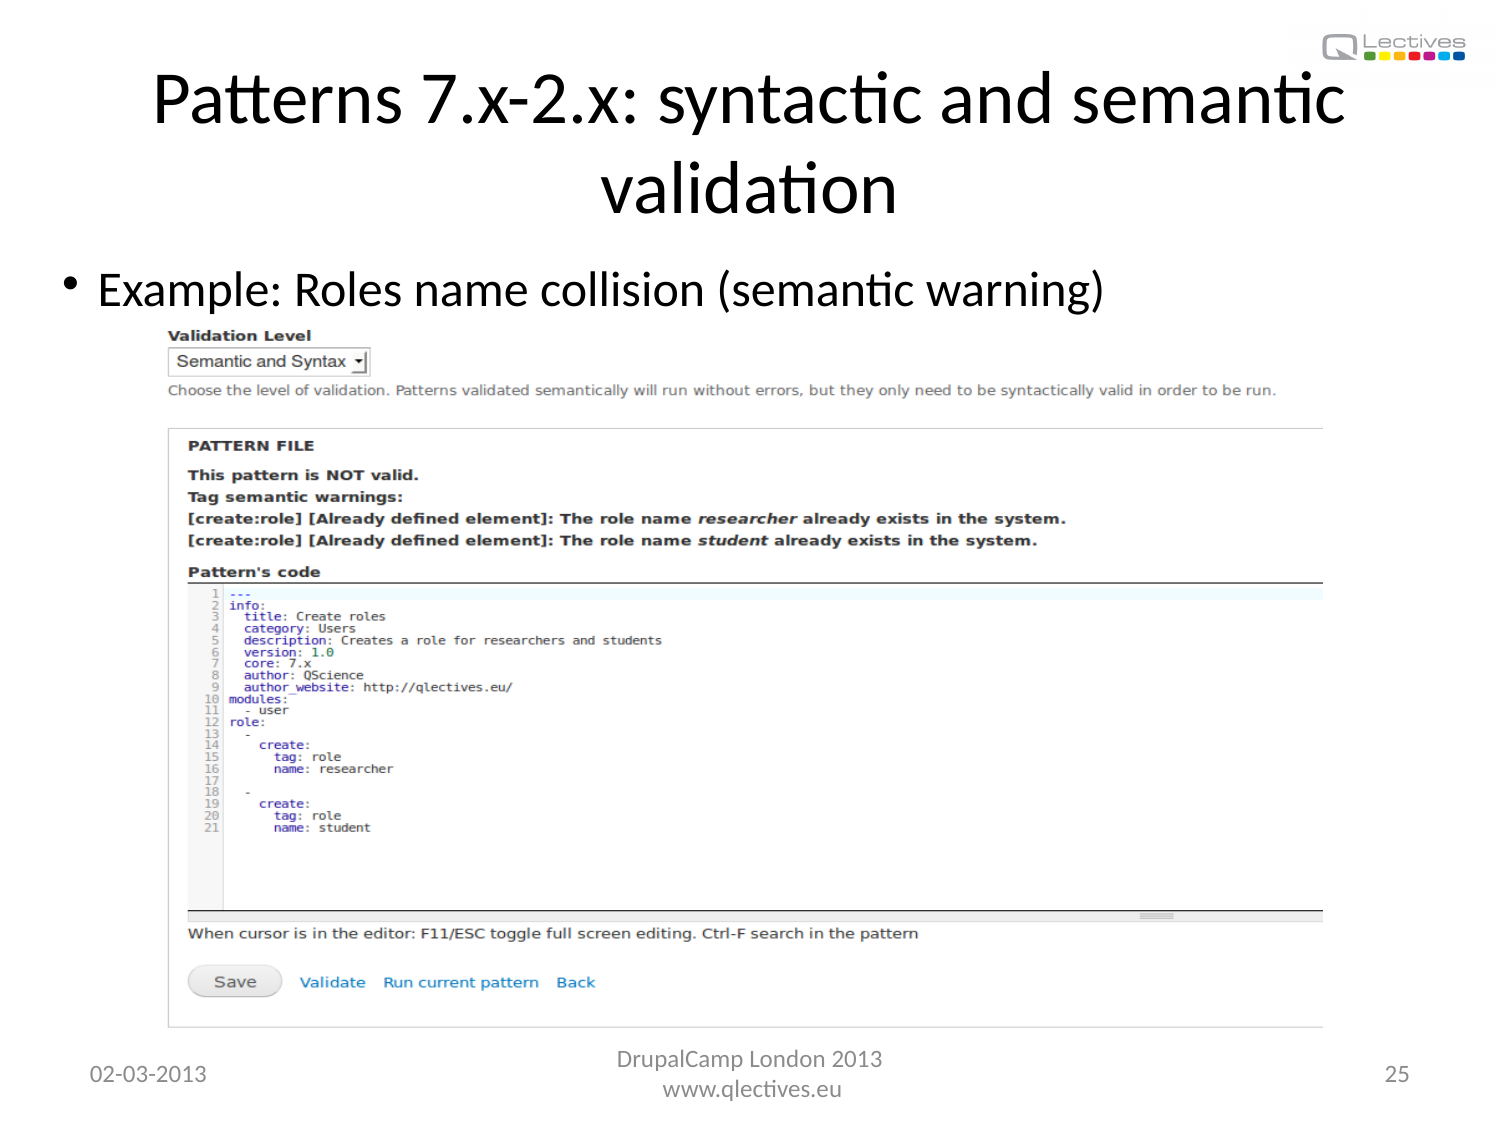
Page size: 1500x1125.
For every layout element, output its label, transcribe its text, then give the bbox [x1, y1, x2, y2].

text_box 02-03-2013 [74, 1042, 425, 1103]
text_box <number> [1074, 1042, 1425, 1103]
text_box DrupalCamp London 2013 www.qlectives.eu [512, 1043, 988, 1103]
text_box Example: Roles name collision (semantic warning) [47, 188, 1410, 353]
picture [153, 318, 1323, 1043]
picture [1288, 9, 1500, 90]
text_box Patterns 7.x-2.x: syntactic and semantic validation [75, 45, 1425, 233]
